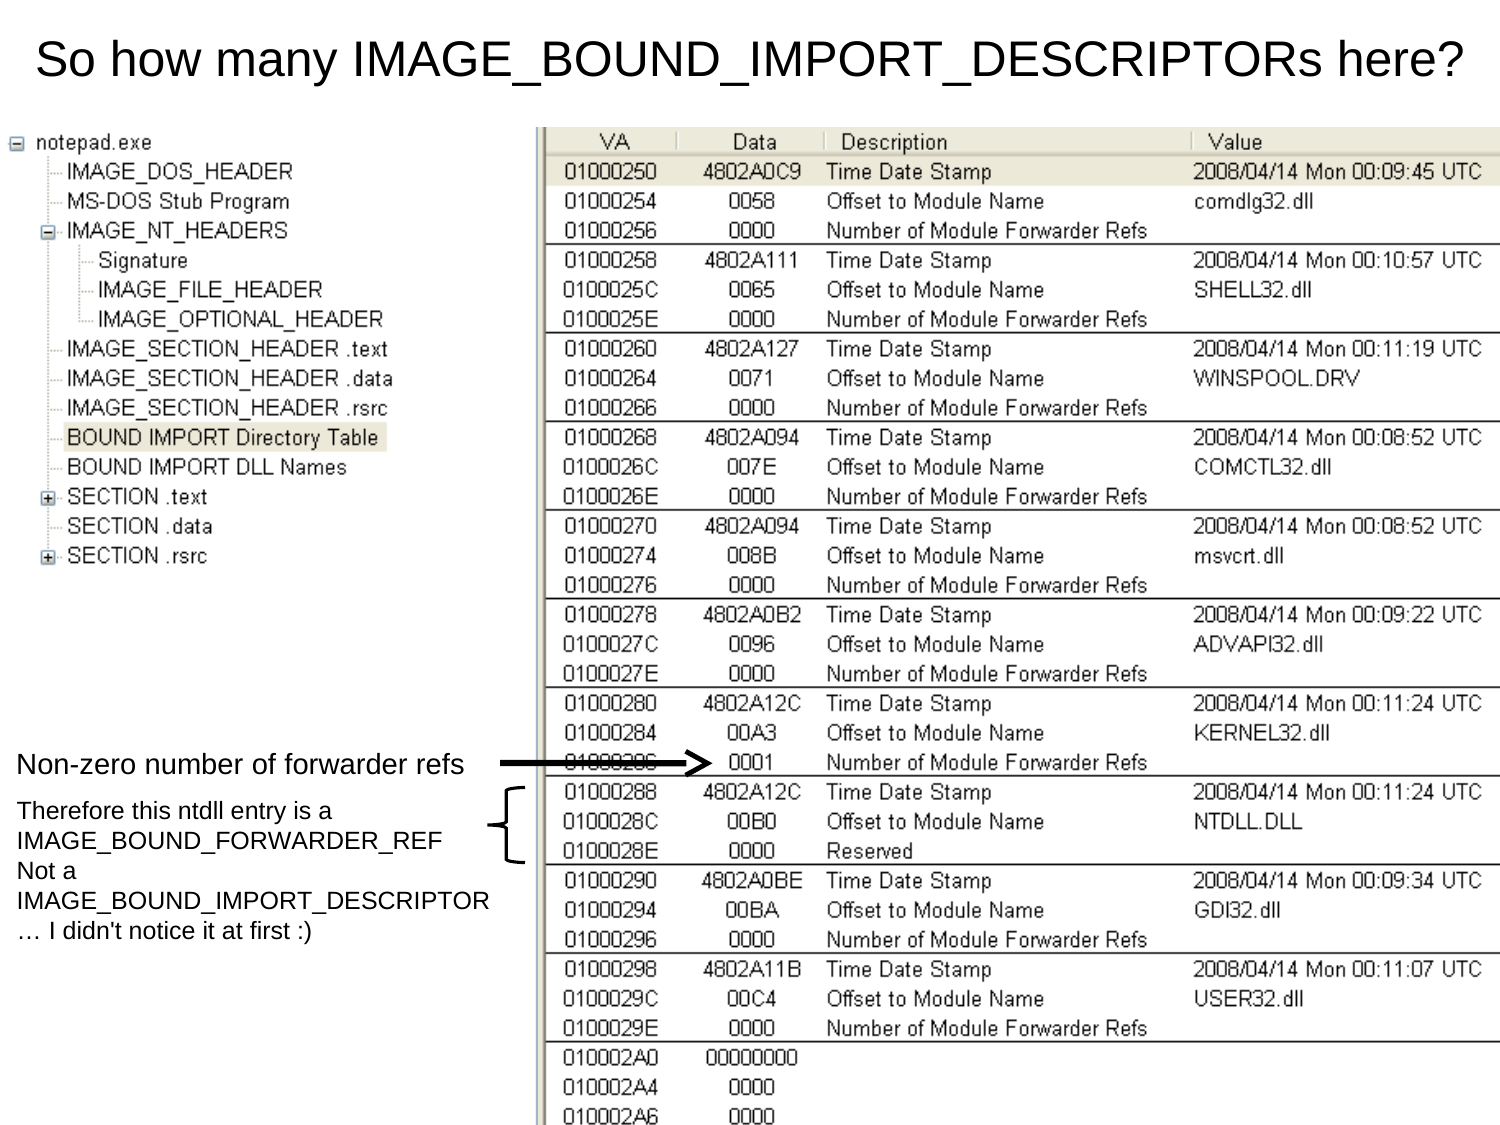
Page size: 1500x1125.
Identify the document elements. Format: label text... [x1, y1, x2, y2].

text_box Non-zero number of forwarder refs [1, 737, 481, 786]
title So how many IMAGE_BOUND_IMPORT_DESCRIPTORs here? [0, 0, 1500, 127]
picture [0, 127, 1500, 1125]
text_box Therefore this ntdll entry is a IMAGE_BOUND_FORWARDER_REF Not a IMAGE_BOUND_IMPORT_DESCRIPTOR … I didn't notice it at first :) [1, 786, 506, 953]
